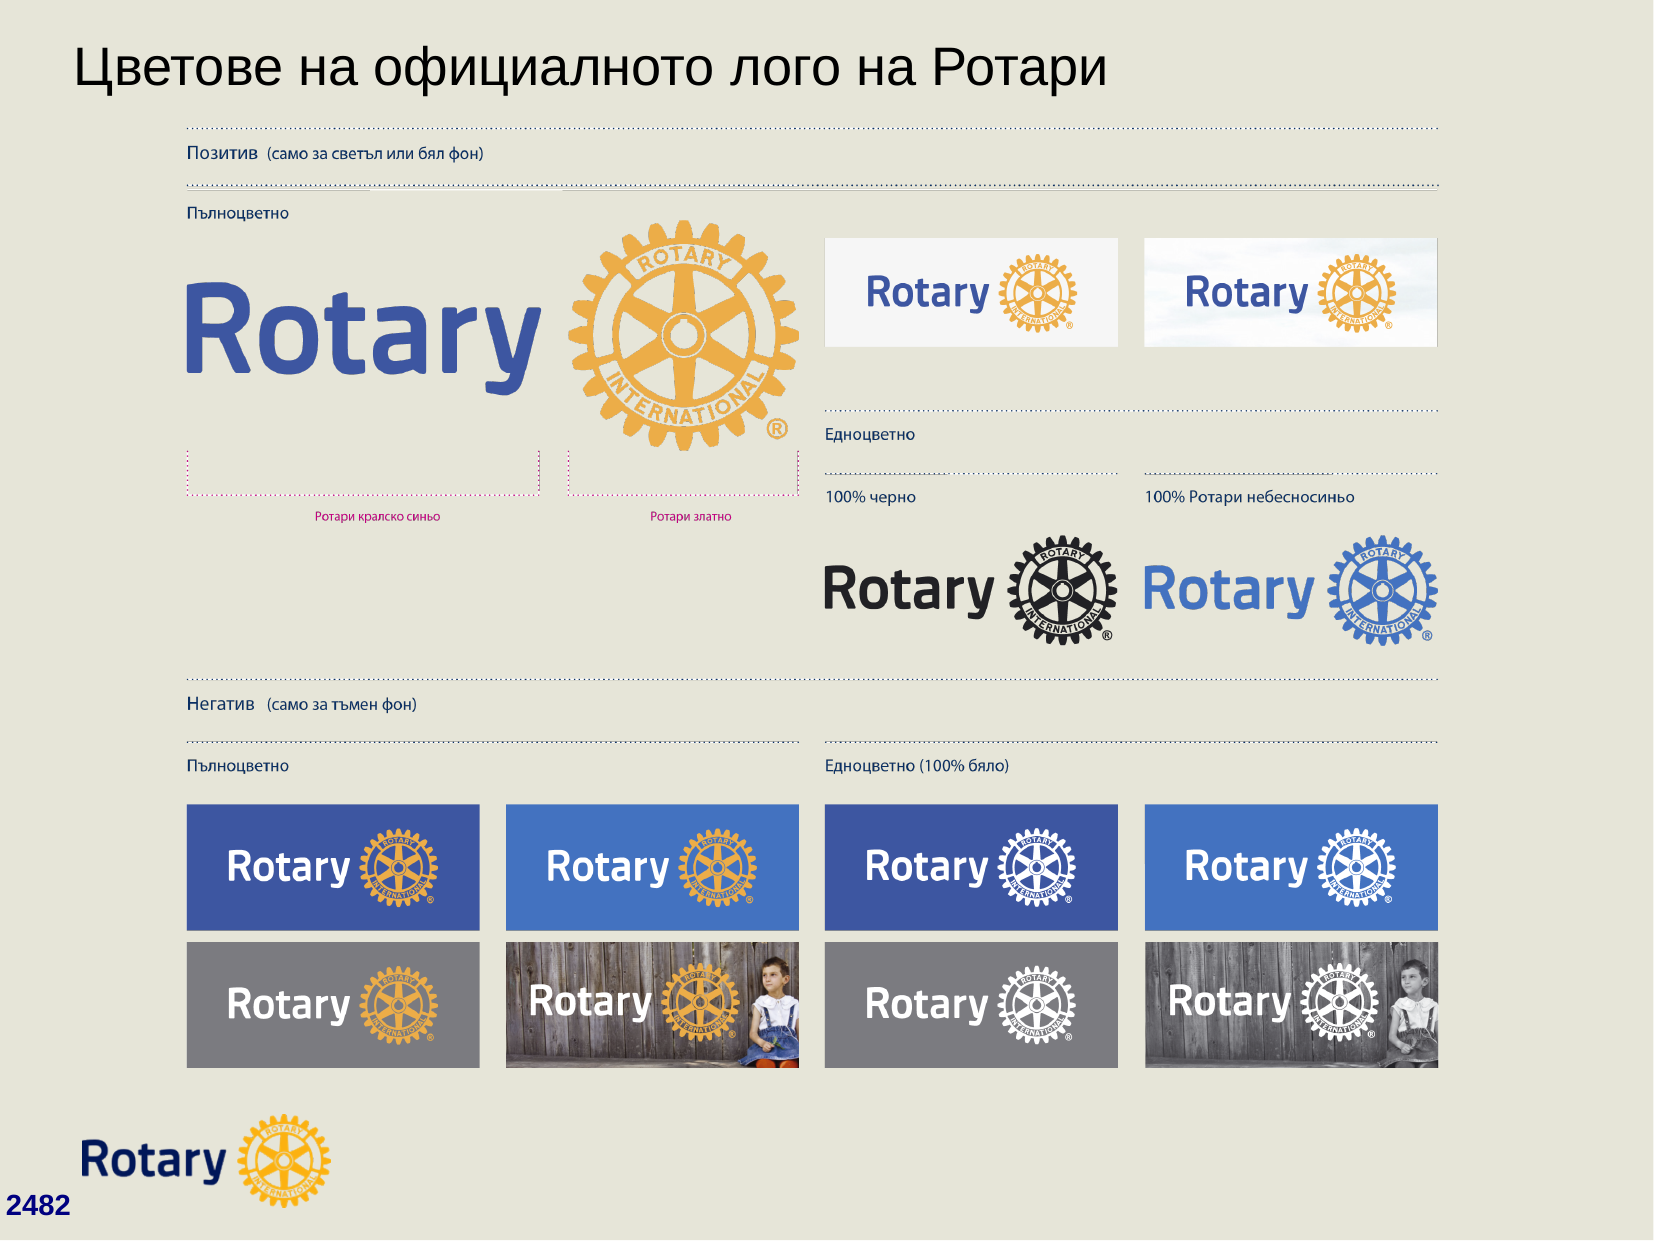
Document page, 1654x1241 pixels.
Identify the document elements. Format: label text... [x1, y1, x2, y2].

picture [177, 118, 1447, 1068]
text_box Цветове на официалното лого на Ротари [59, 29, 1359, 119]
